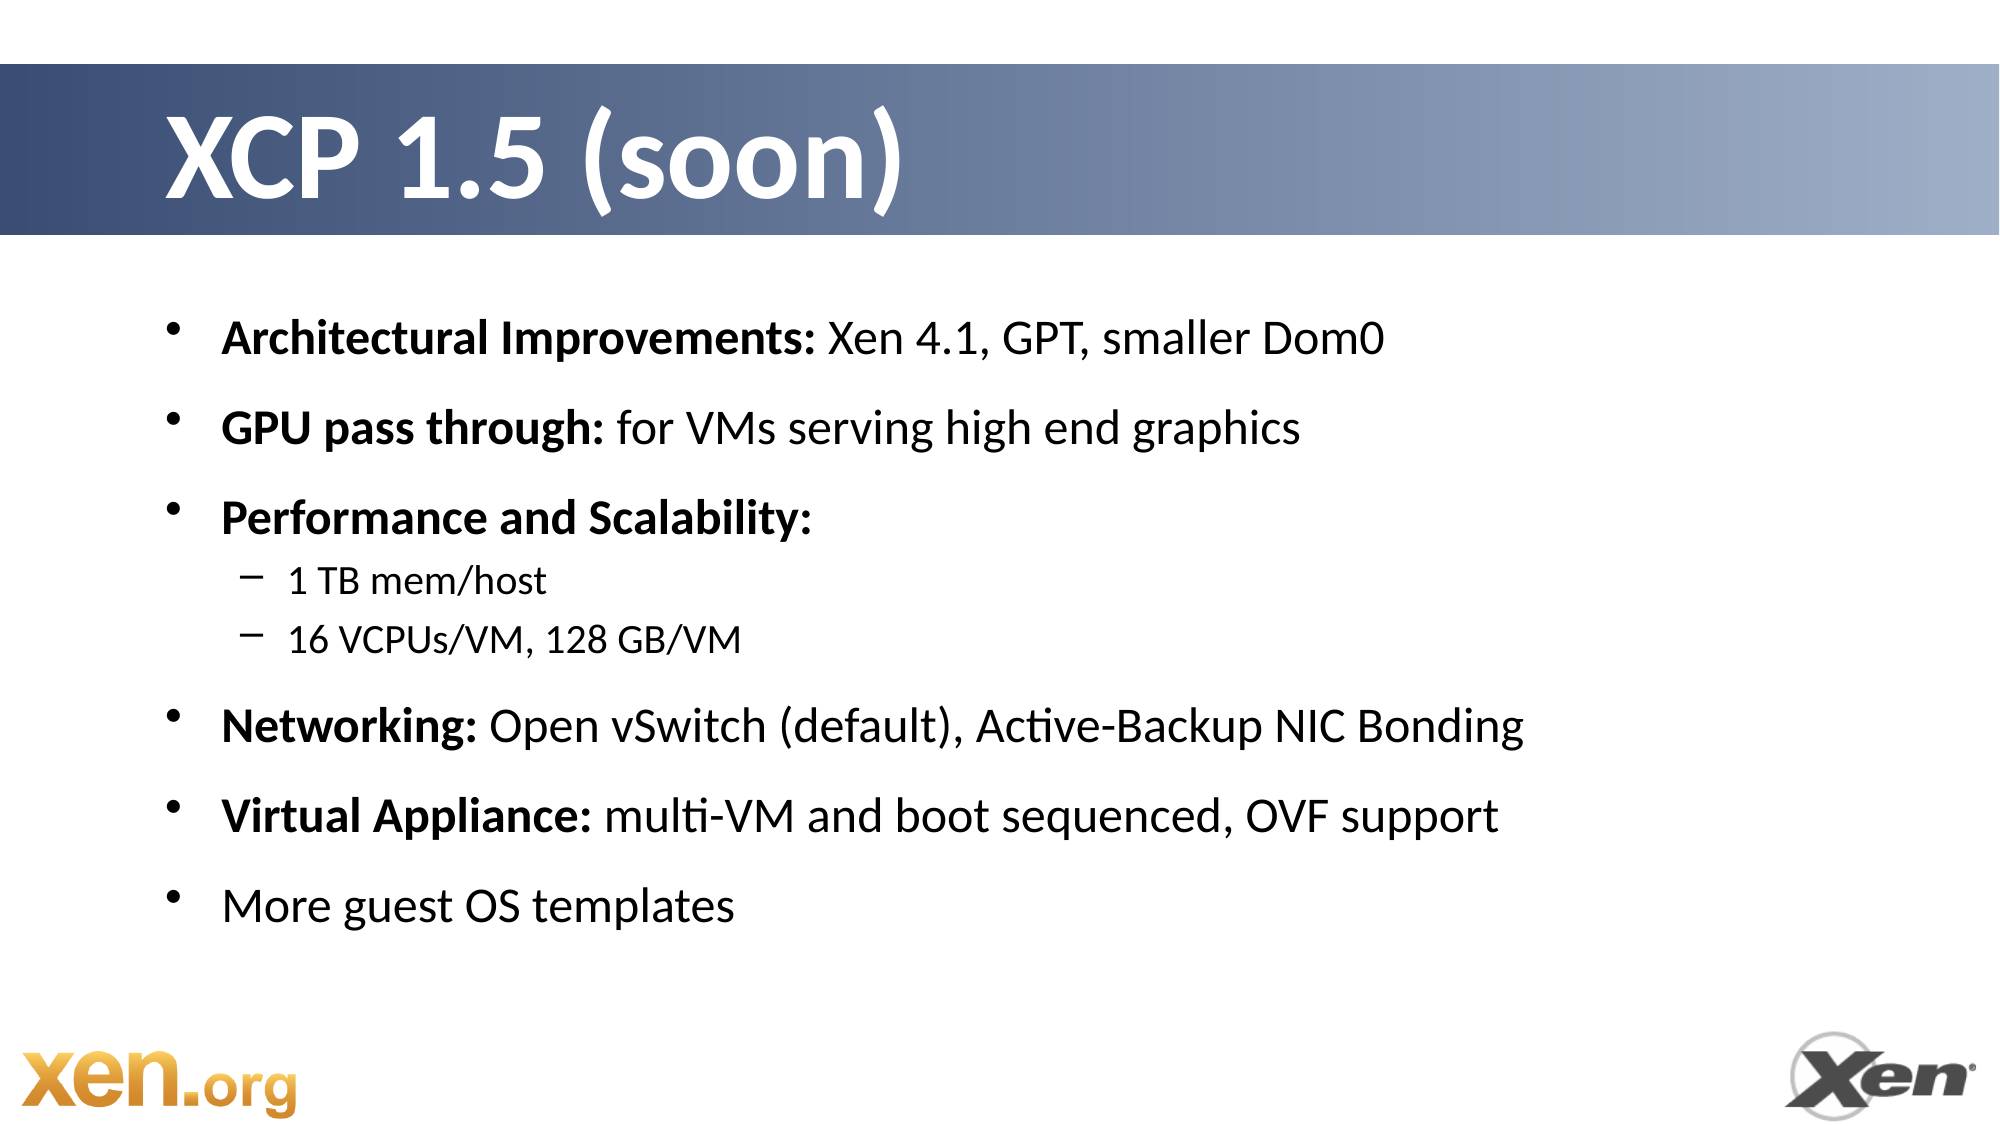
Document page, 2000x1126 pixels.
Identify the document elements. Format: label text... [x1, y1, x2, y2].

list Architectural Improvements: Xen 4.1, GPT, smaller Dom0 GPU pass through: for VMs serving high end graphics Performance and Scalability: 1 TB mem/host 16 VCPUs/VM, 128 GB/VM Networking: Open vSwitch (default), Active-Backup NIC Bonding Virtual Appliance: multi-VM and boot sequenced, OVF support More guest OS templates [149, 296, 1850, 973]
picture [19, 1051, 303, 1123]
table_cell Dom0 OS: CentOS, Debian, Fedora, NetBSD, OpenSuse, RHEL 5.x, Solaris 11, … [1779, 1030, 1989, 1126]
title XCP 1.5 (soon) [150, 54, 1850, 243]
